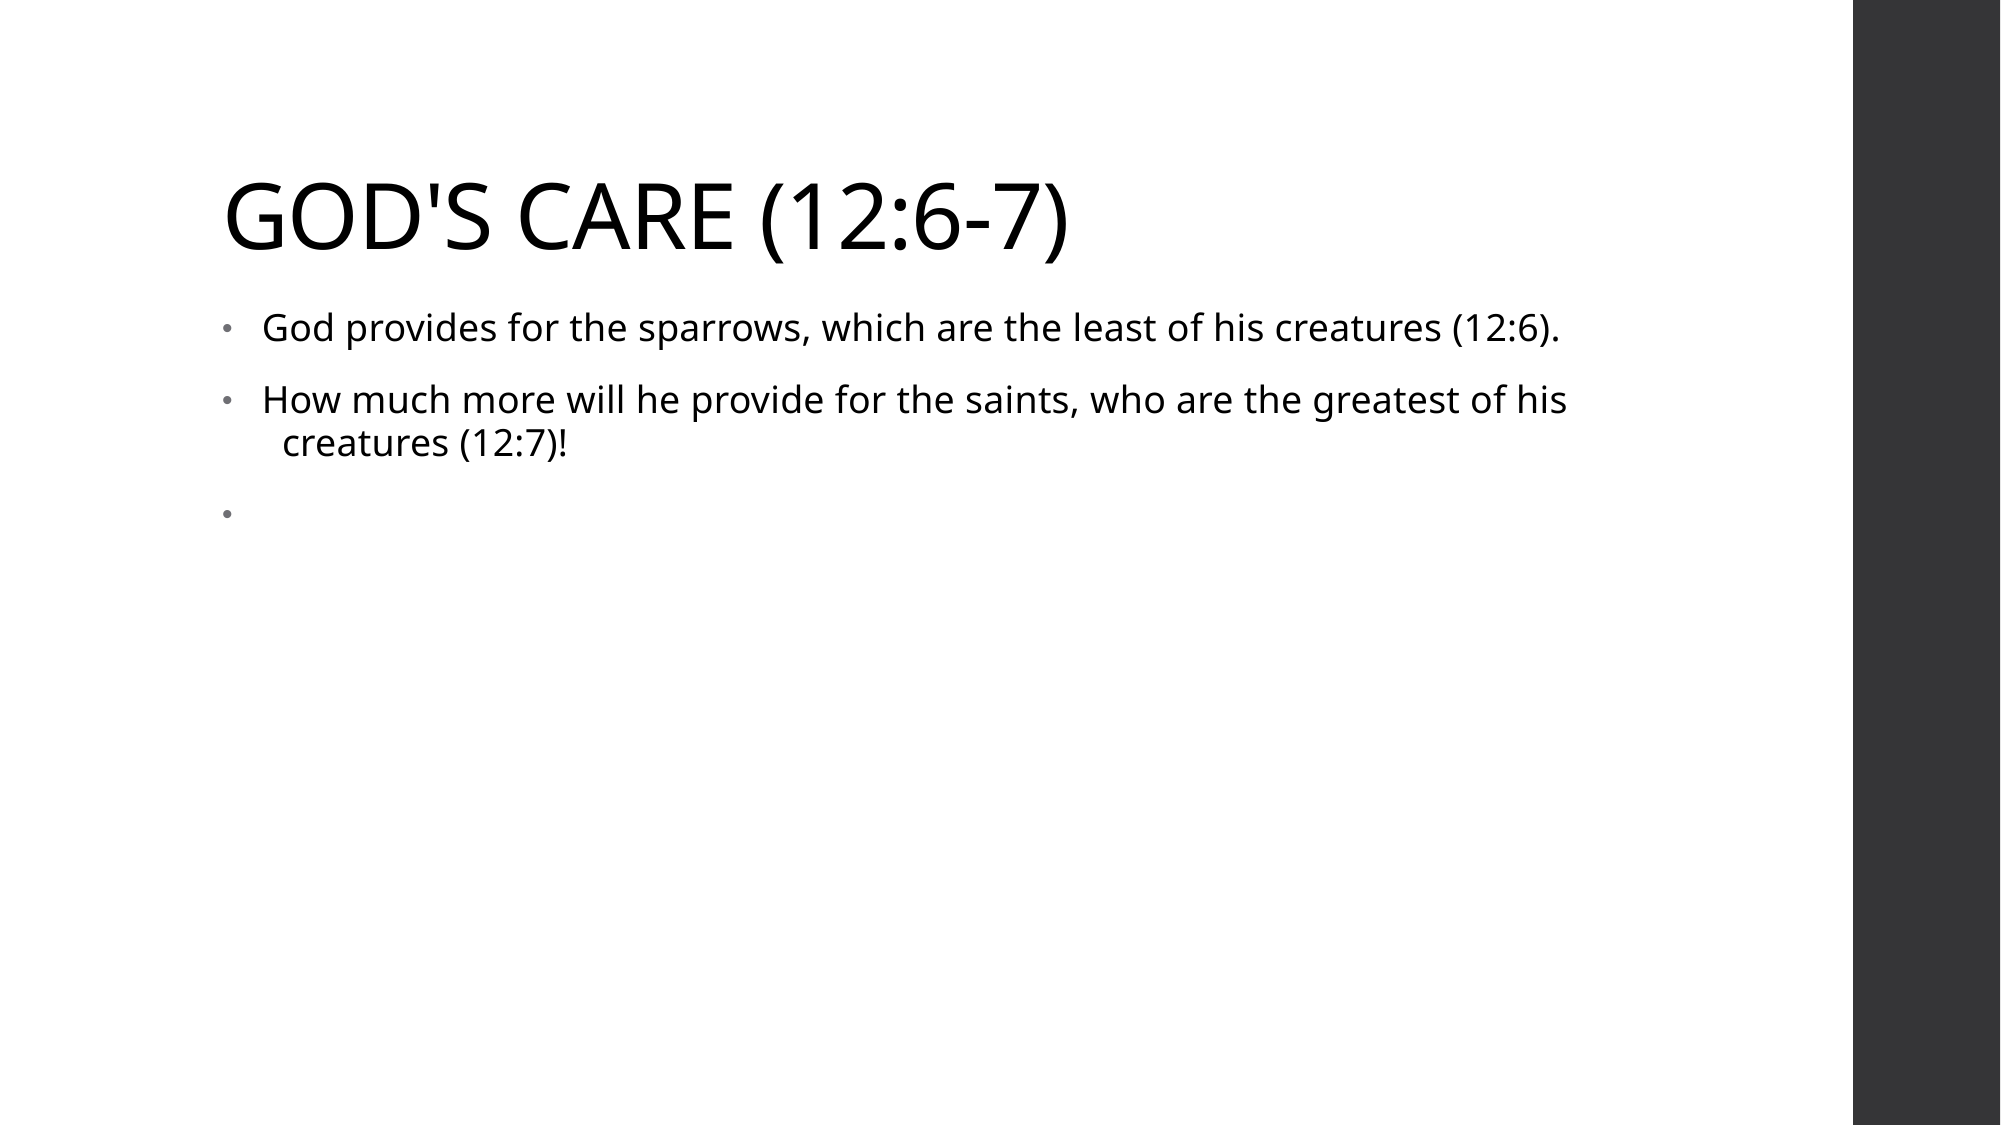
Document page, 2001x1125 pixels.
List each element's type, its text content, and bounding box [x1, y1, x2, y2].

title GOD'S CARE (12:6-7) [206, 60, 1797, 278]
list God provides for the sparrows, which are the least of his creatures (12:6). How much more will he provide for the saints, who are the greatest of his creatures (12:7)! [206, 299, 1617, 1014]
